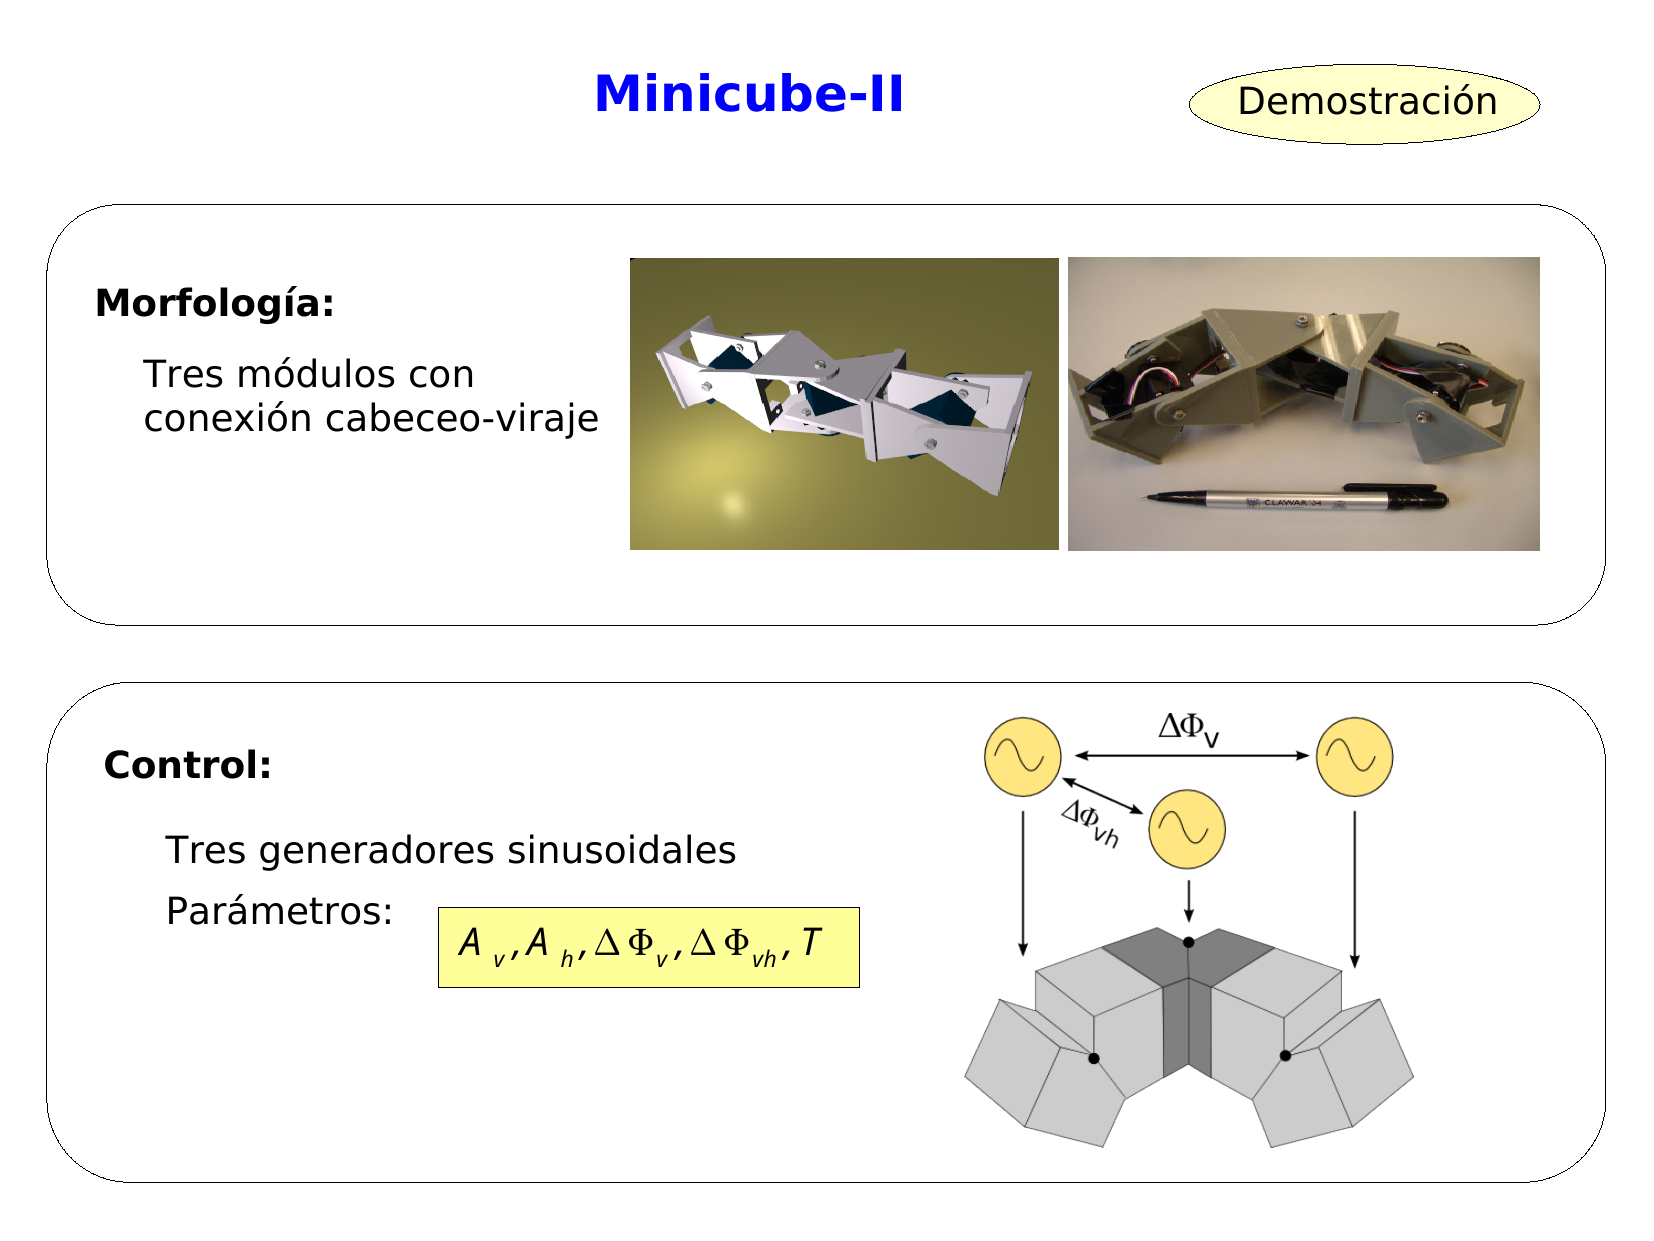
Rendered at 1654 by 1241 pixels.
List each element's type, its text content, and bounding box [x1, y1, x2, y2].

picture [964, 713, 1414, 1148]
text_box Morfología: [67, 274, 378, 333]
text_box [438, 907, 860, 988]
text_box Control: [76, 736, 302, 795]
text_box Demostración [1222, 72, 1514, 132]
text_box Minicube-II [578, 57, 921, 131]
picture [630, 258, 1059, 550]
chart [450, 919, 833, 974]
picture [1068, 257, 1540, 551]
text_box [1261, 64, 1469, 72]
text_box [1238, 132, 1491, 145]
text_box [1514, 83, 1541, 126]
text_box Tres generadores sinusoidales Parámetros: [138, 821, 766, 941]
text_box Tres módulos con conexión cabeceo-viraje [128, 345, 630, 448]
text_box [1189, 81, 1222, 128]
